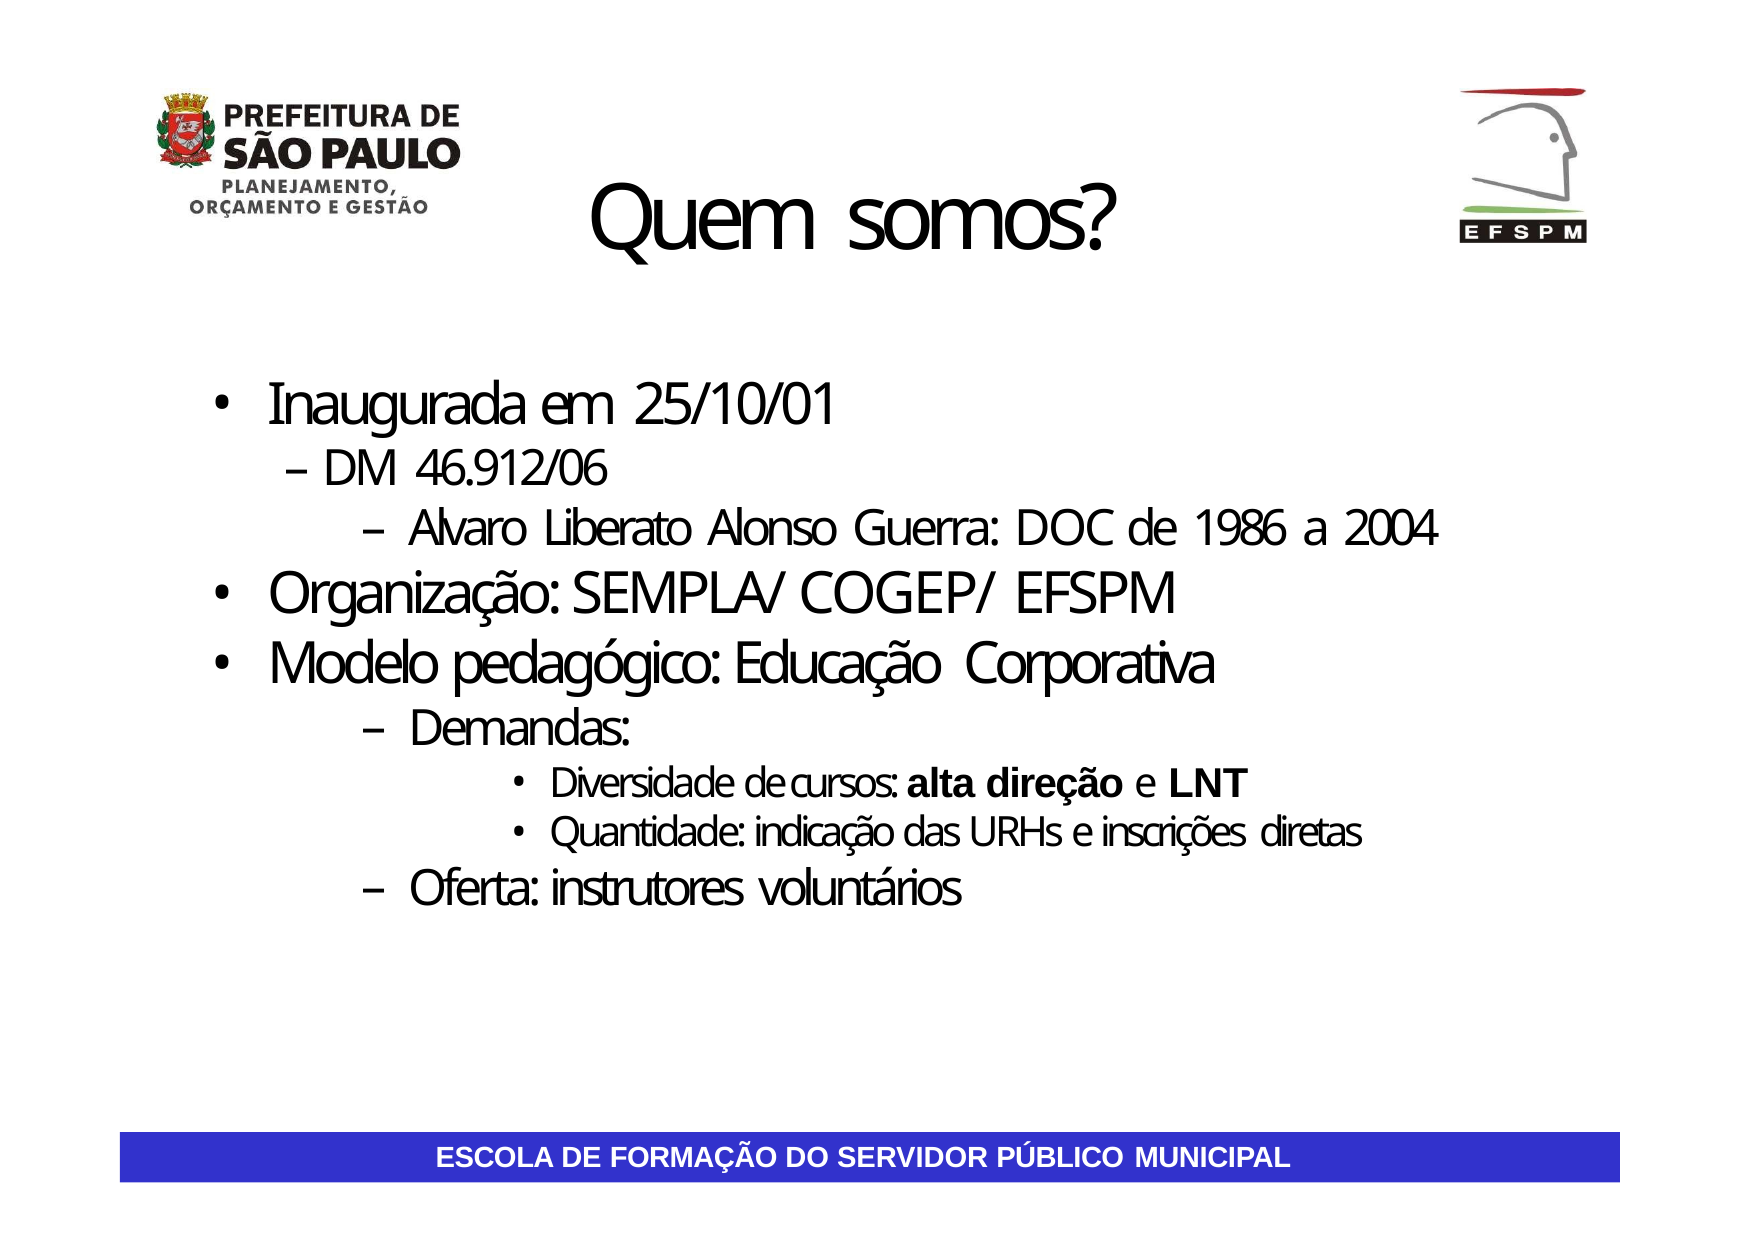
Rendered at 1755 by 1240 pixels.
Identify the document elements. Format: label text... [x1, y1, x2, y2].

text_box Inaugurada em 25/10/01 – DM 46.912/06 Alvaro Liberato Alonso Guerra: DOC de 1986 a 2004 Organização: SEMPLA/ COGEP/ EFSPM Modelo pedagógico: Educação Corporativa Demandas: Diversidade de cursos: alta direção e LNT Quantidade: indicação das URHs e inscrições diretas Oferta: instrutores voluntários [207, 363, 1508, 918]
title Quem somos? [584, 155, 1186, 270]
text_box ESCOLA DE FORMAÇÃO DO SERVIDOR PÚBLICO MUNICIPAL [433, 1134, 1298, 1178]
